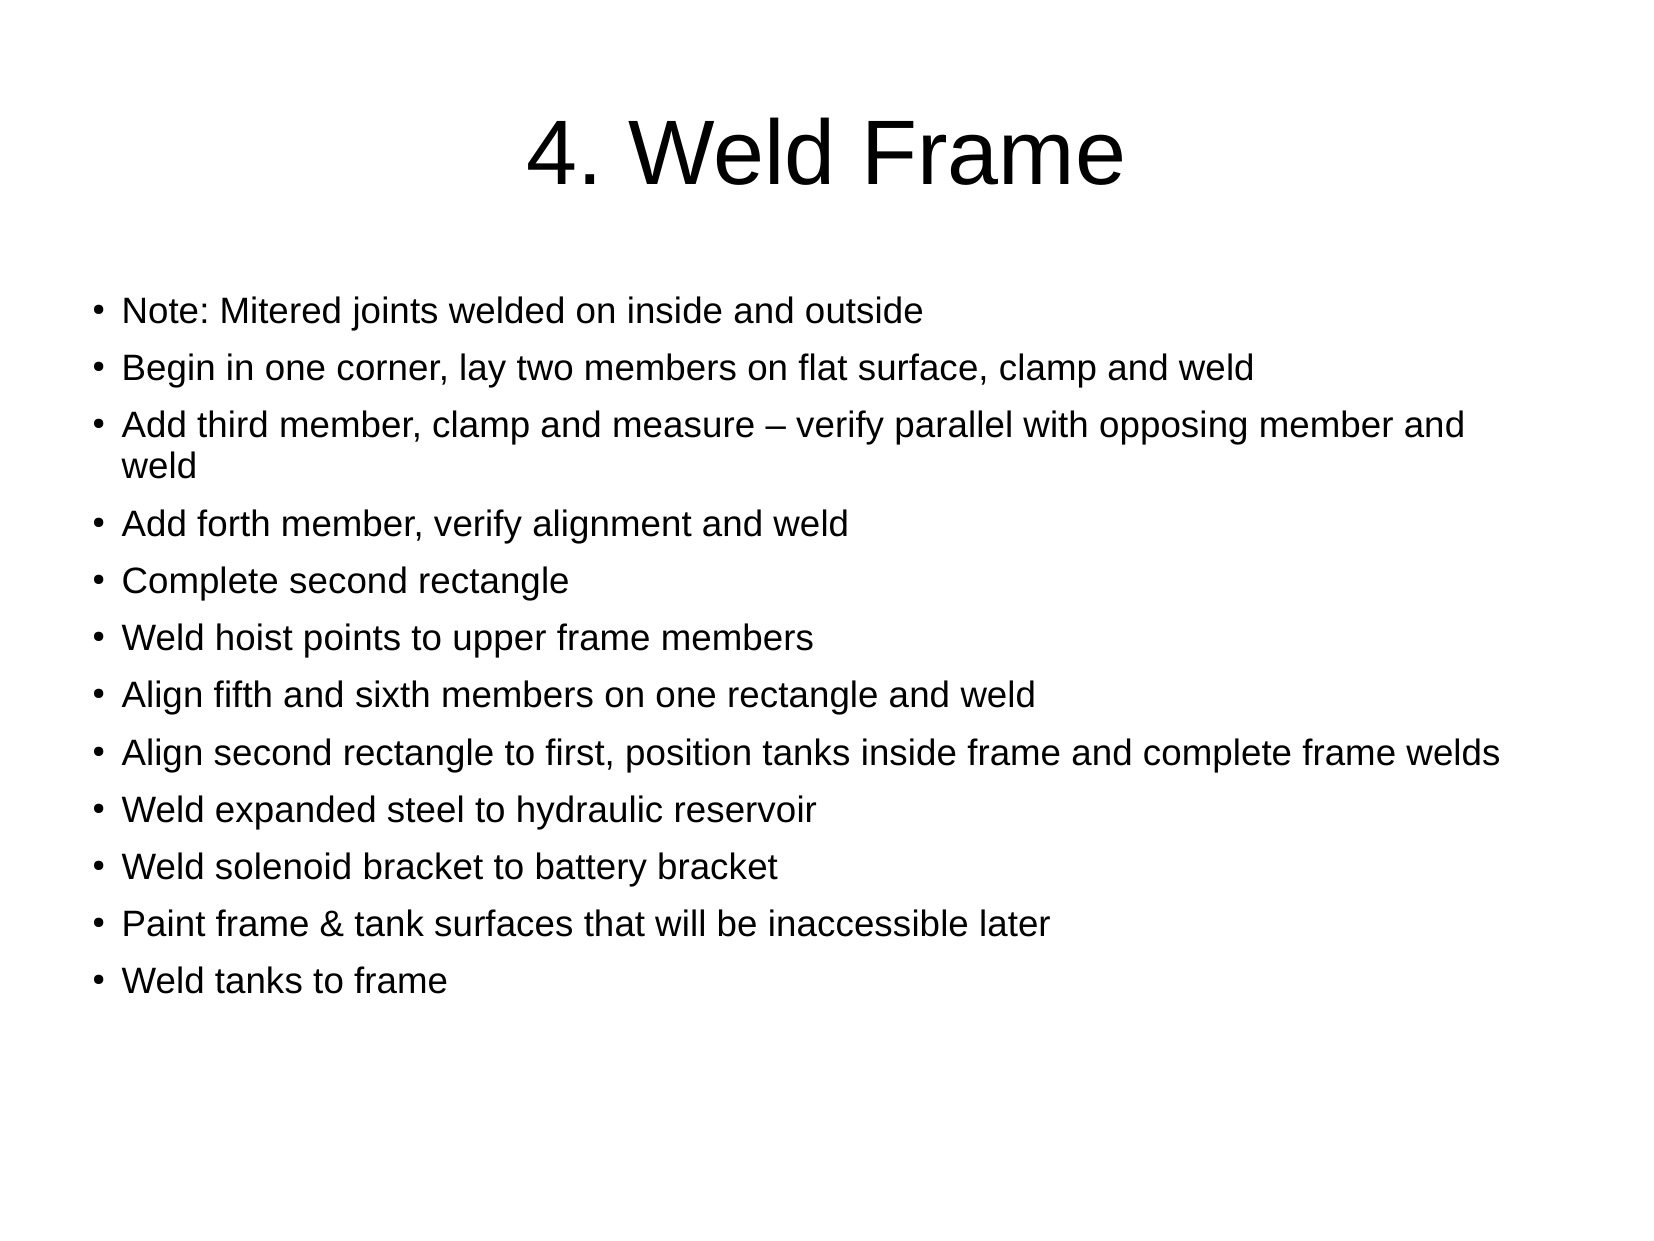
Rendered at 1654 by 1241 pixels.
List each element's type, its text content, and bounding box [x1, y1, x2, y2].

title 4. Weld Frame [82, 49, 1571, 257]
list Note: Mitered joints welded on inside and outside Begin in one corner, lay two members on flat surface, clamp and weld Add third member, clamp and measure – verify parallel with opposing member and weld Add forth member, verify alignment and weld Complete second rectangle Weld hoist points to upper frame members Align fifth and sixth members on one rectangle and weld Align second rectangle to first, position tanks inside frame and complete frame welds Weld expanded steel to hydraulic reservoir Weld solenoid bracket to battery bracket Paint frame & tank surfaces that will be inaccessible later Weld tanks to frame [82, 290, 1538, 1010]
